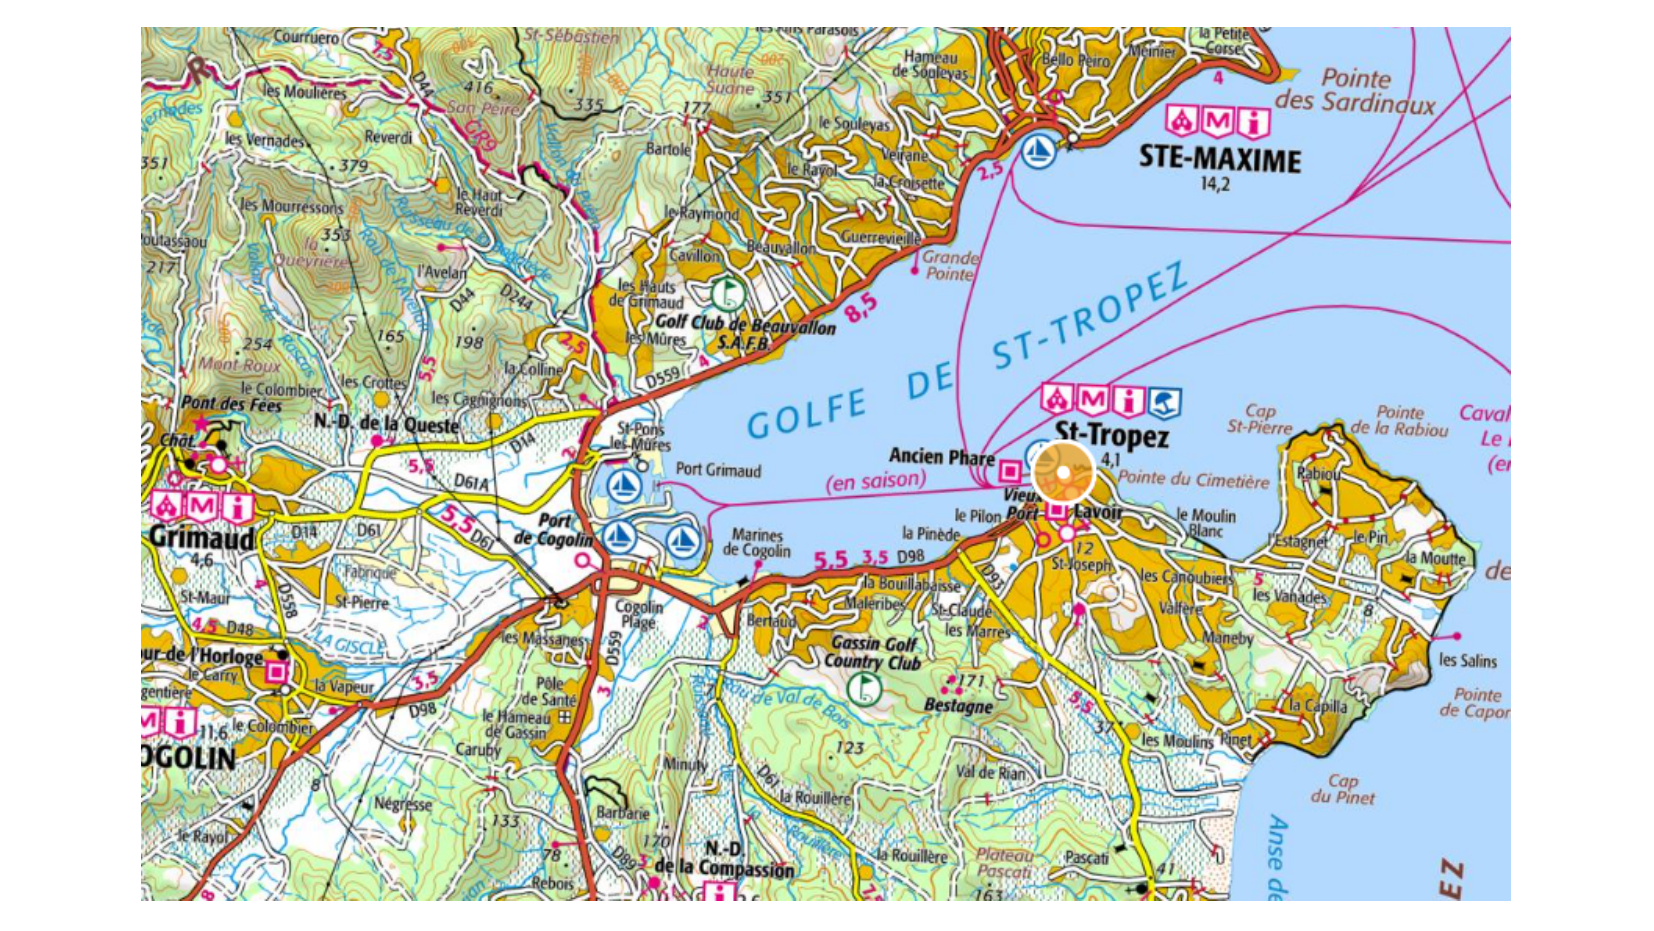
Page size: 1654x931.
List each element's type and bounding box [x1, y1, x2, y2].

picture [141, 27, 1511, 901]
